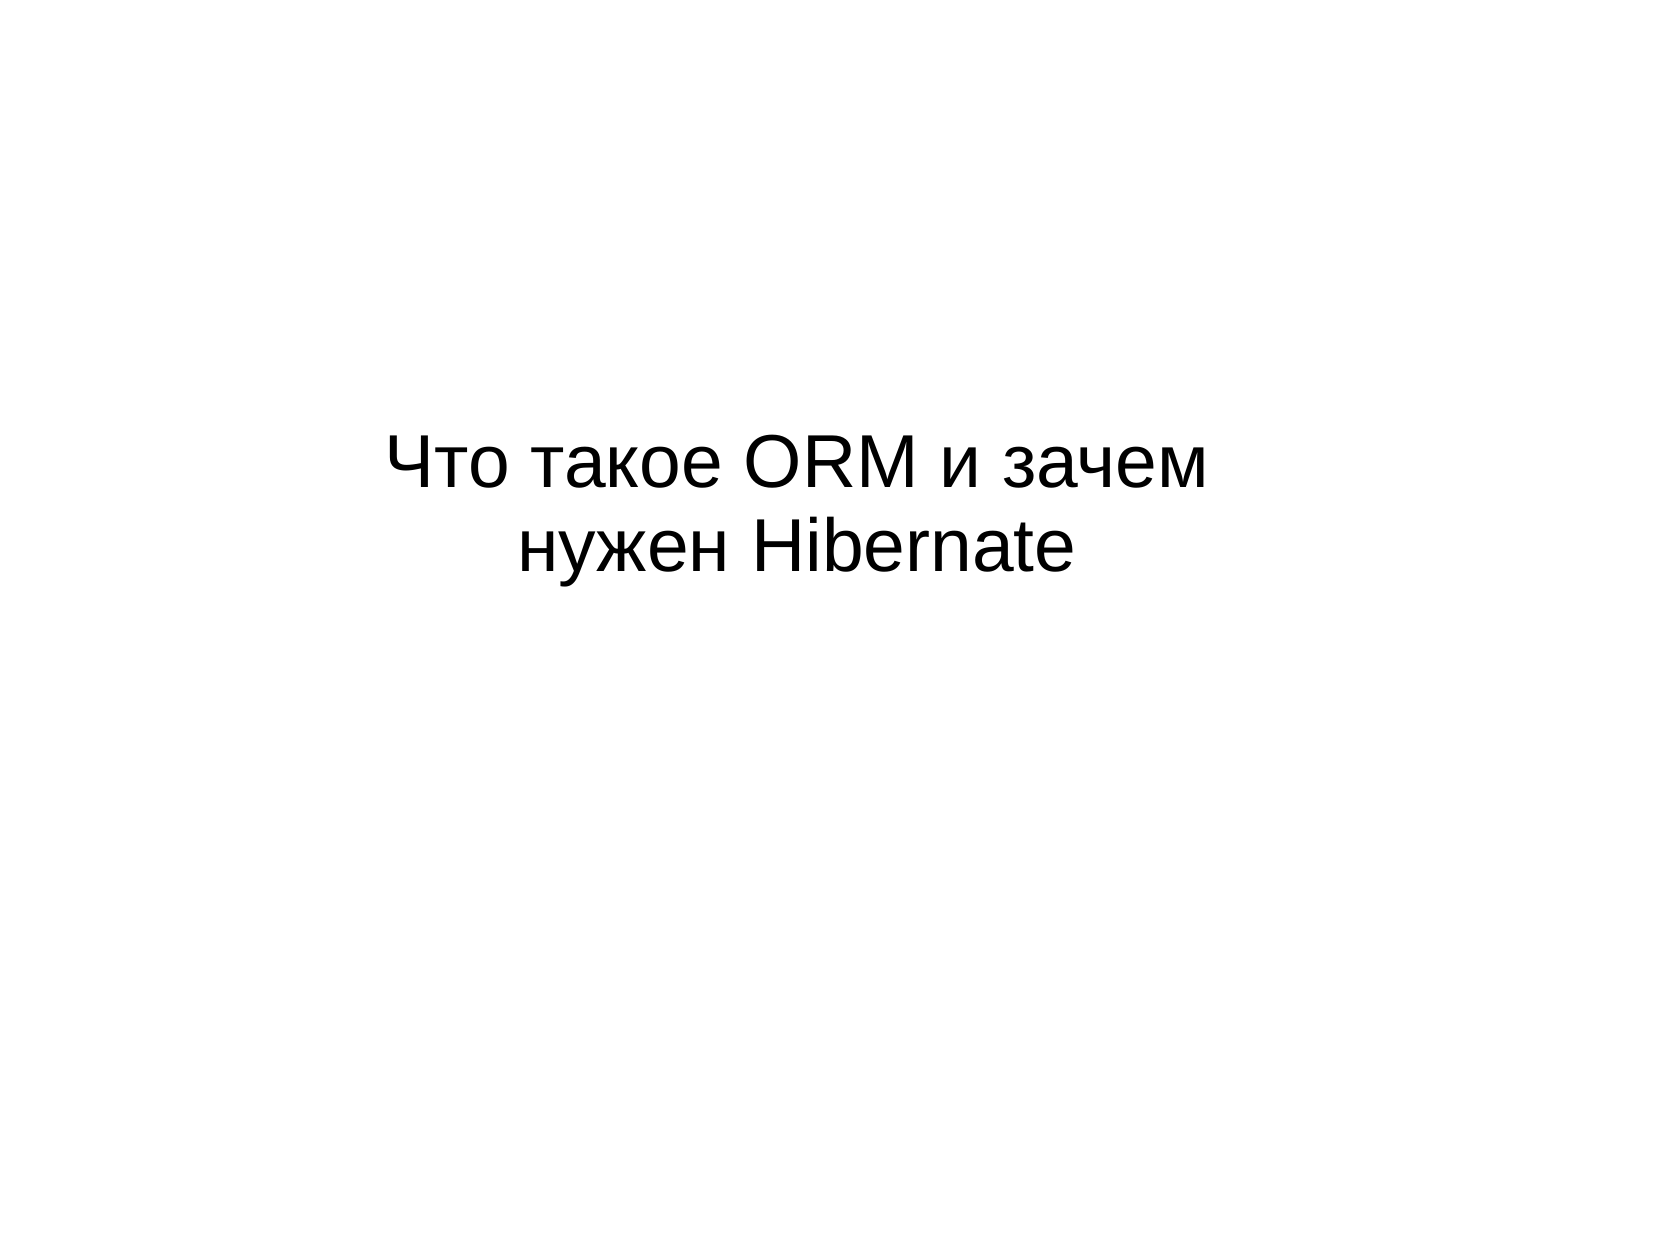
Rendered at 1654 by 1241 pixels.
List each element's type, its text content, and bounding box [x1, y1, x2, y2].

text_box Что такое ORM и зачем нужен Hibernate [265, 412, 1329, 680]
